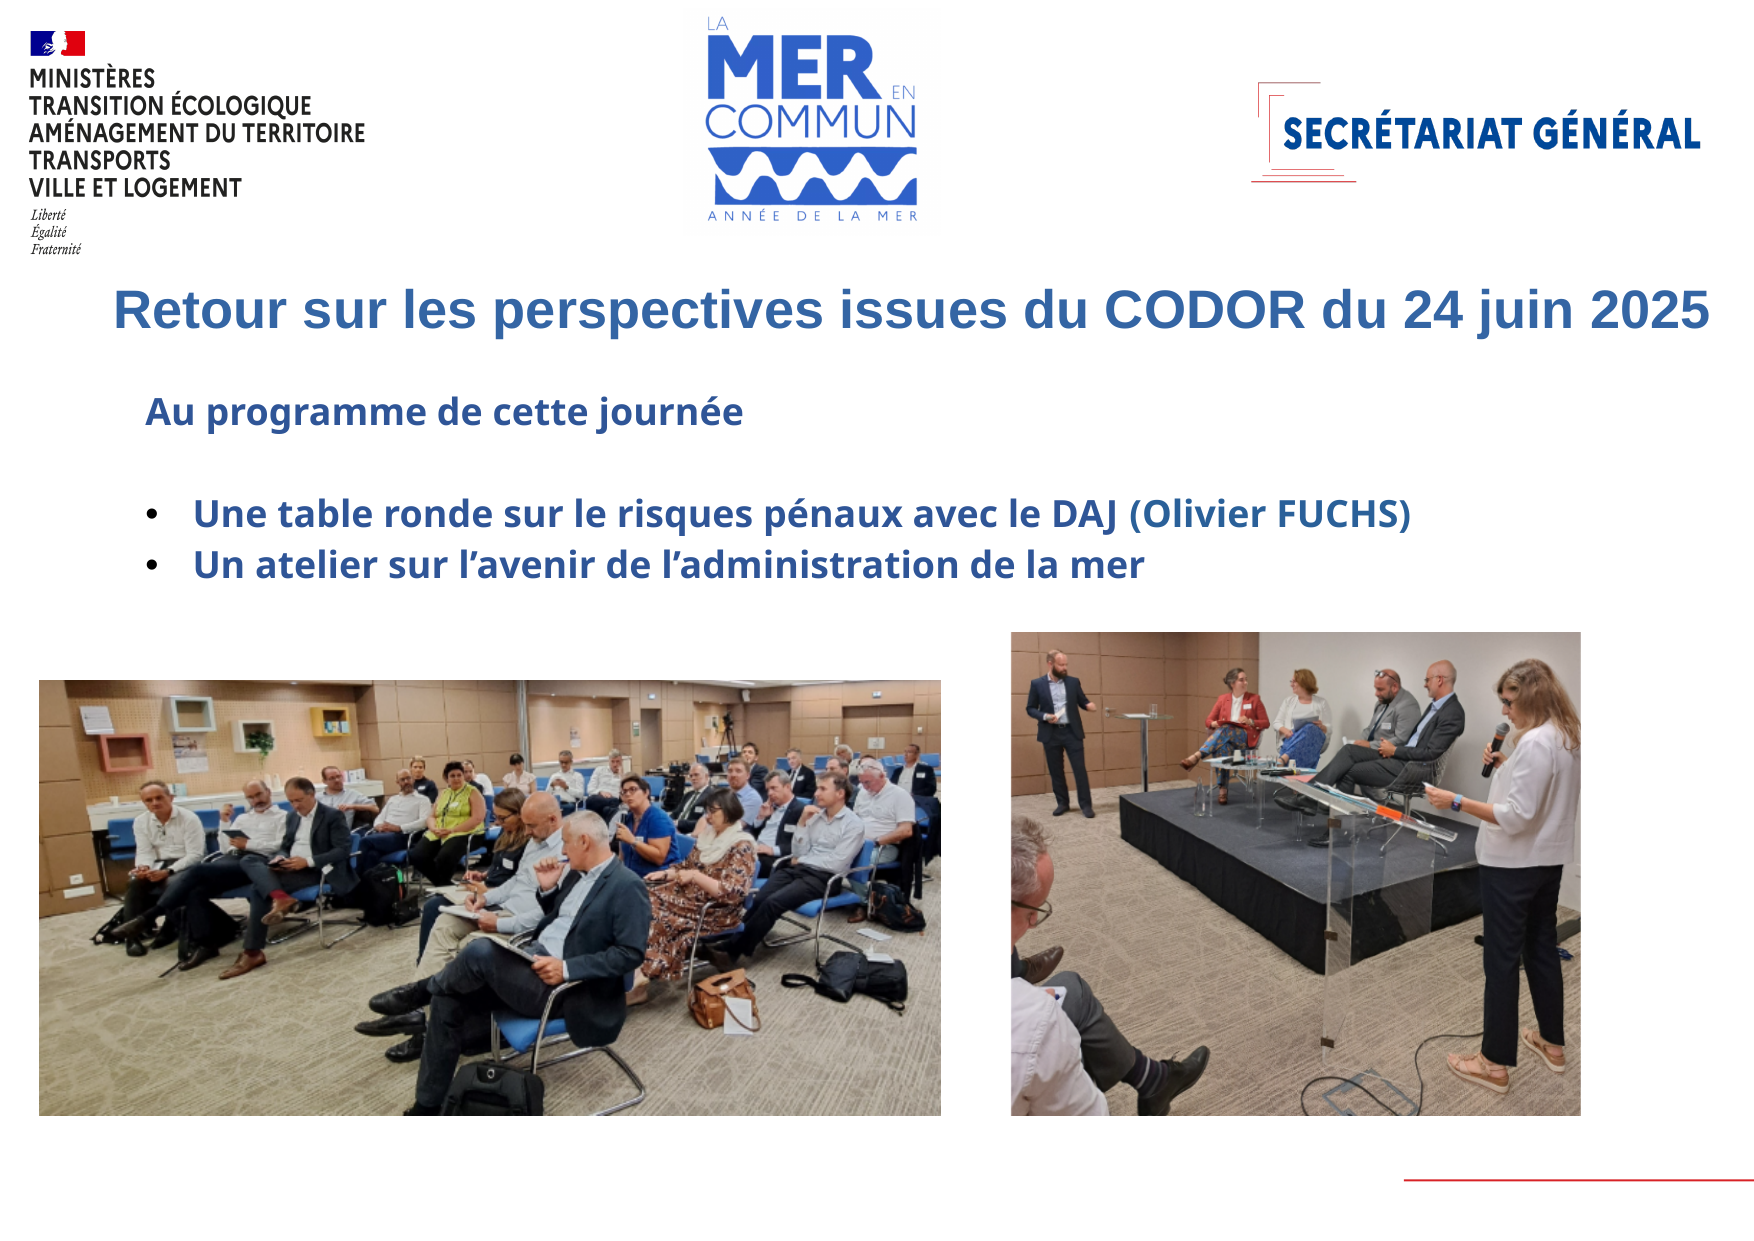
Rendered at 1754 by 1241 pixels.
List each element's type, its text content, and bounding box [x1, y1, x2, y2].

picture [683, 8, 941, 236]
picture [11, 6, 384, 279]
title Retour sur les perspectives issues du CODOR du 24 juin 2025 [96, 259, 1730, 355]
picture [39, 680, 941, 1116]
picture [1009, 632, 1582, 1116]
picture [1230, 56, 1717, 204]
text_box Au programme de cette journée Une table ronde sur le risques pénaux avec le DAJ (Olivier FUCHS) Un atelier sur l’avenir de l’administration de la mer [130, 378, 1624, 1241]
